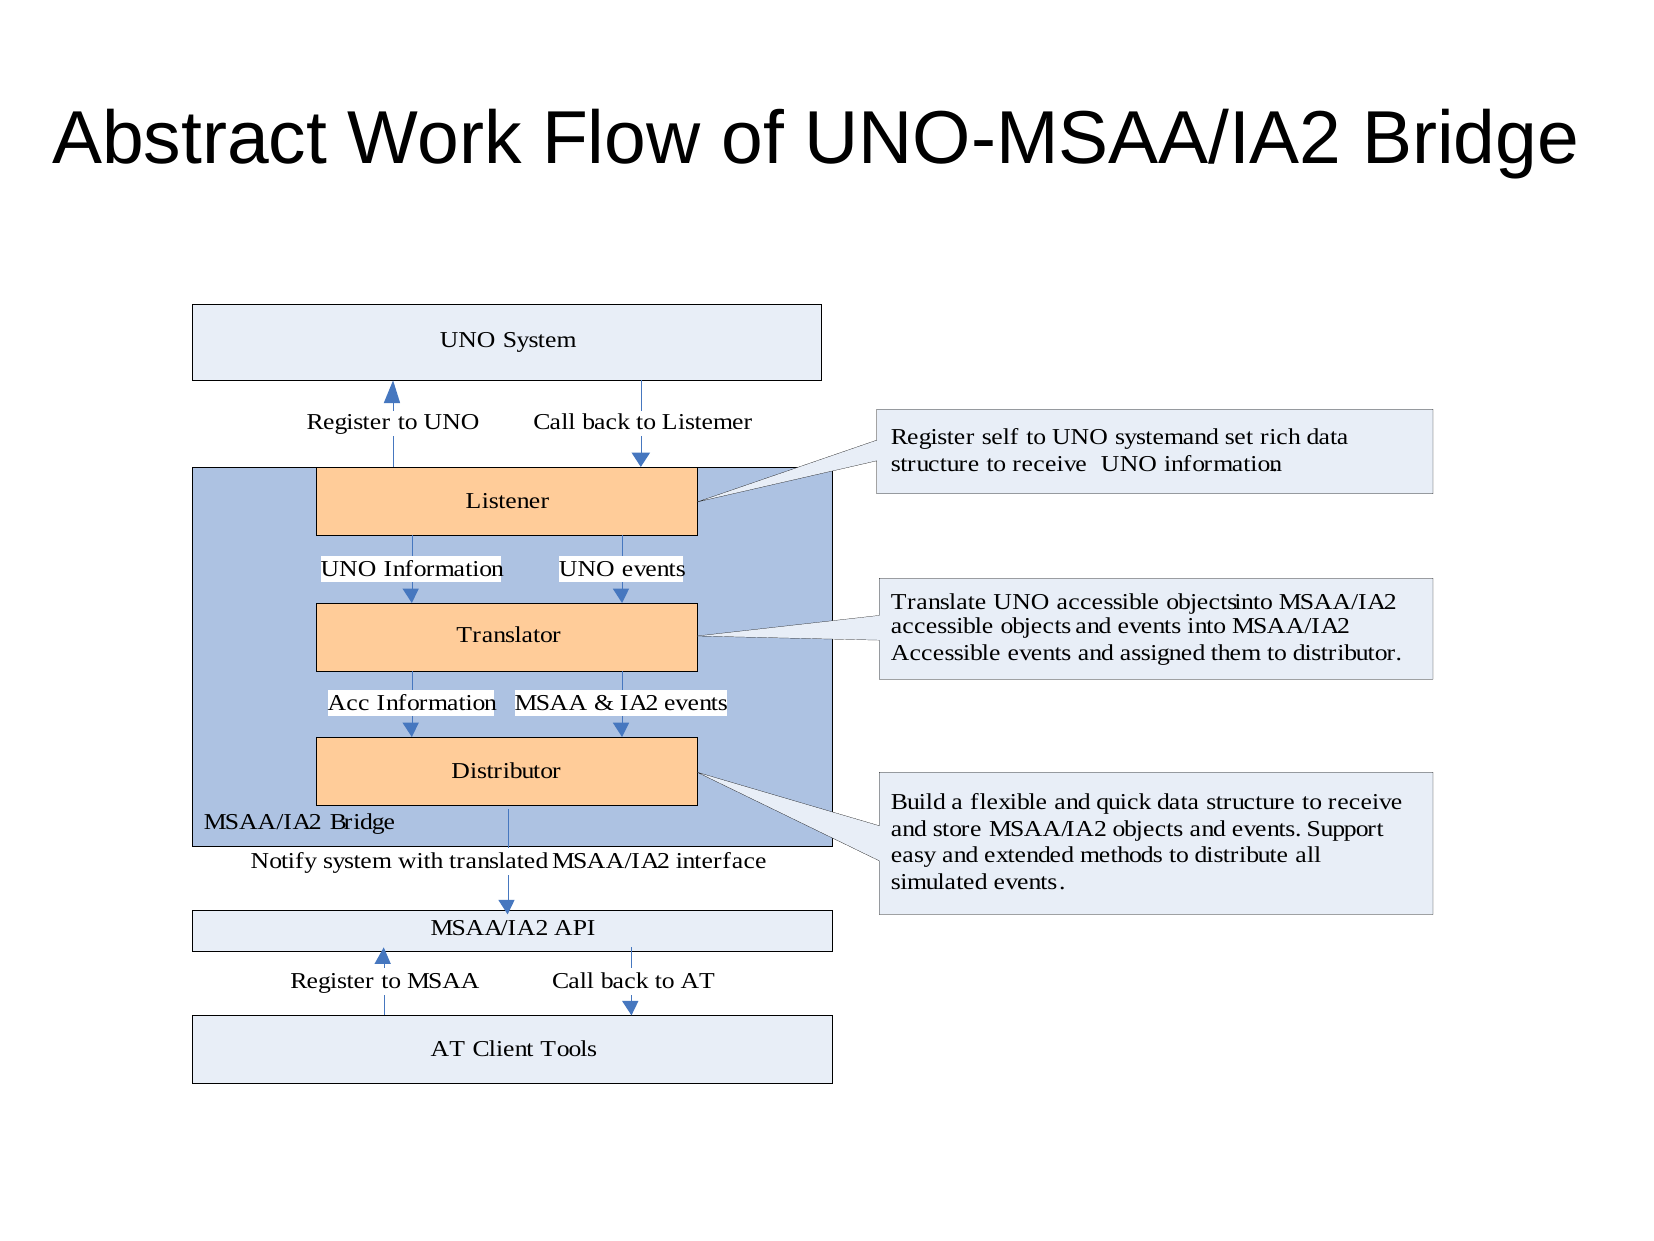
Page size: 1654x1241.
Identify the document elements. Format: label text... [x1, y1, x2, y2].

chart [187, 299, 1438, 1088]
title Abstract Work Flow of UNO-MSAA/IA2 Bridge [37, 88, 1613, 188]
